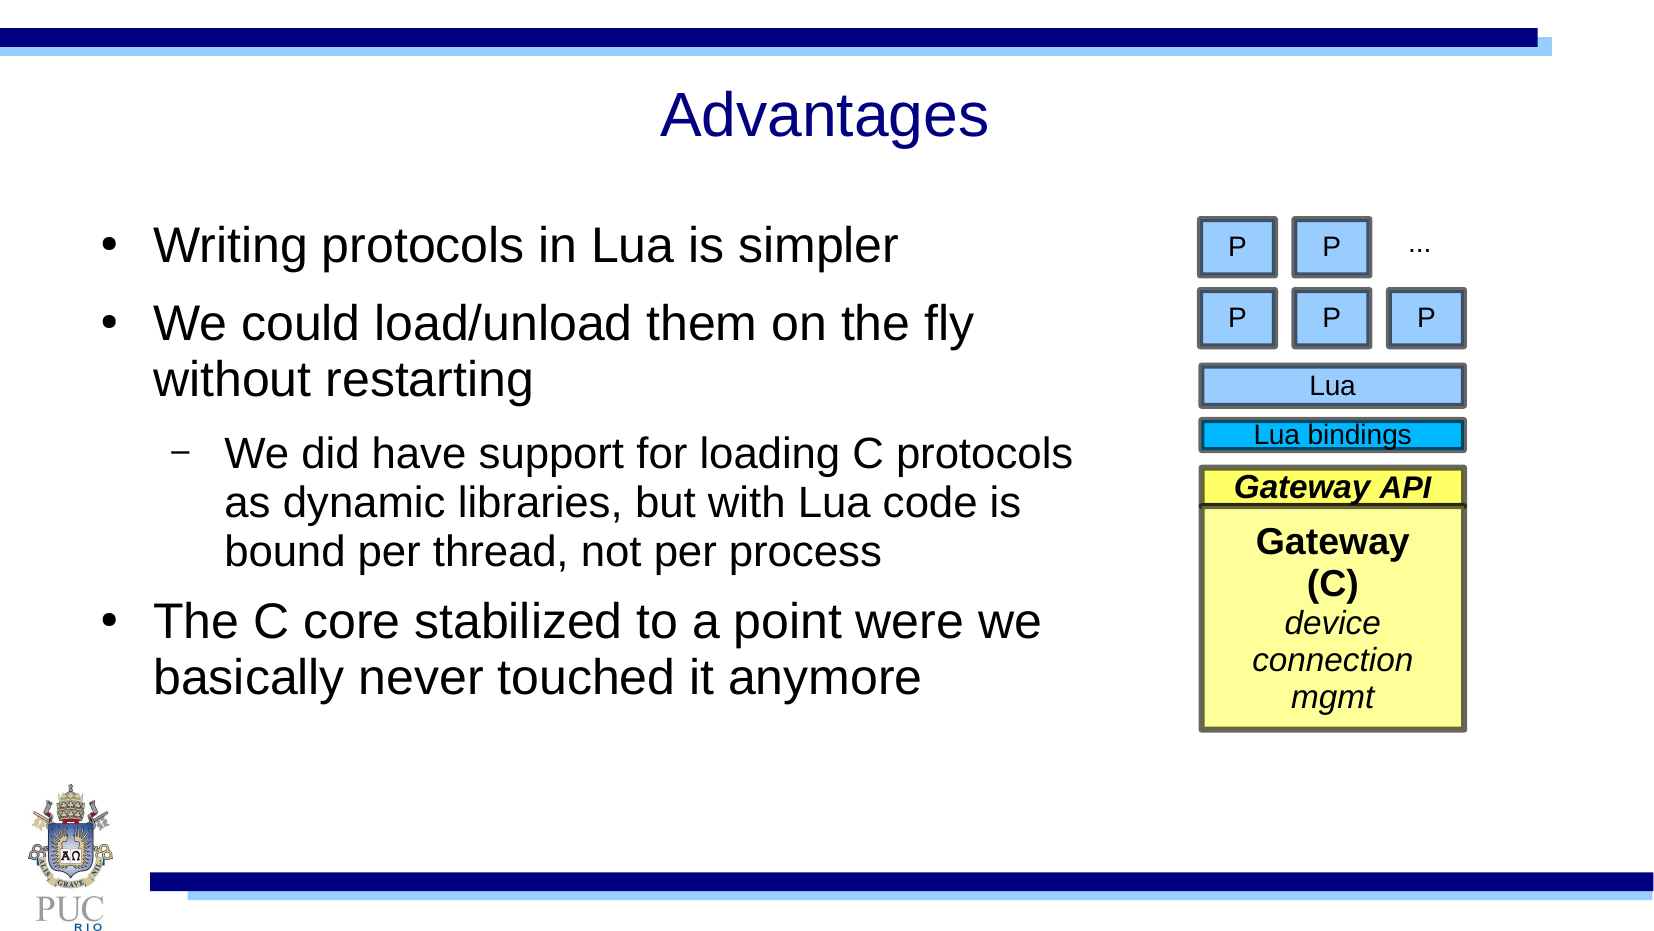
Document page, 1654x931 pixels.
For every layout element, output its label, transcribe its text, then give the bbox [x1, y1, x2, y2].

text_box Lua bindings [1201, 420, 1464, 451]
picture [28, 784, 113, 931]
text_box P [1294, 290, 1370, 347]
text_box P [1388, 290, 1464, 347]
title Advantages [37, 37, 1613, 193]
text_box Lua [1201, 365, 1464, 406]
text_box Gateway (C) device connection mgmt [1201, 506, 1465, 730]
list Writing protocols in Lua is simpler We could load/unload them on the fly without restarting We did have support for loading C protocols as dynamic libraries, but with Lua code is bound per thread, not per process The C core stabilized to a point were we basically never touched it anymore [82, 217, 1088, 758]
text_box P [1200, 219, 1276, 276]
text_box Gateway API [1201, 467, 1465, 506]
text_box P [1294, 219, 1370, 276]
text_box ... [1393, 220, 1447, 267]
text_box P [1200, 290, 1276, 347]
